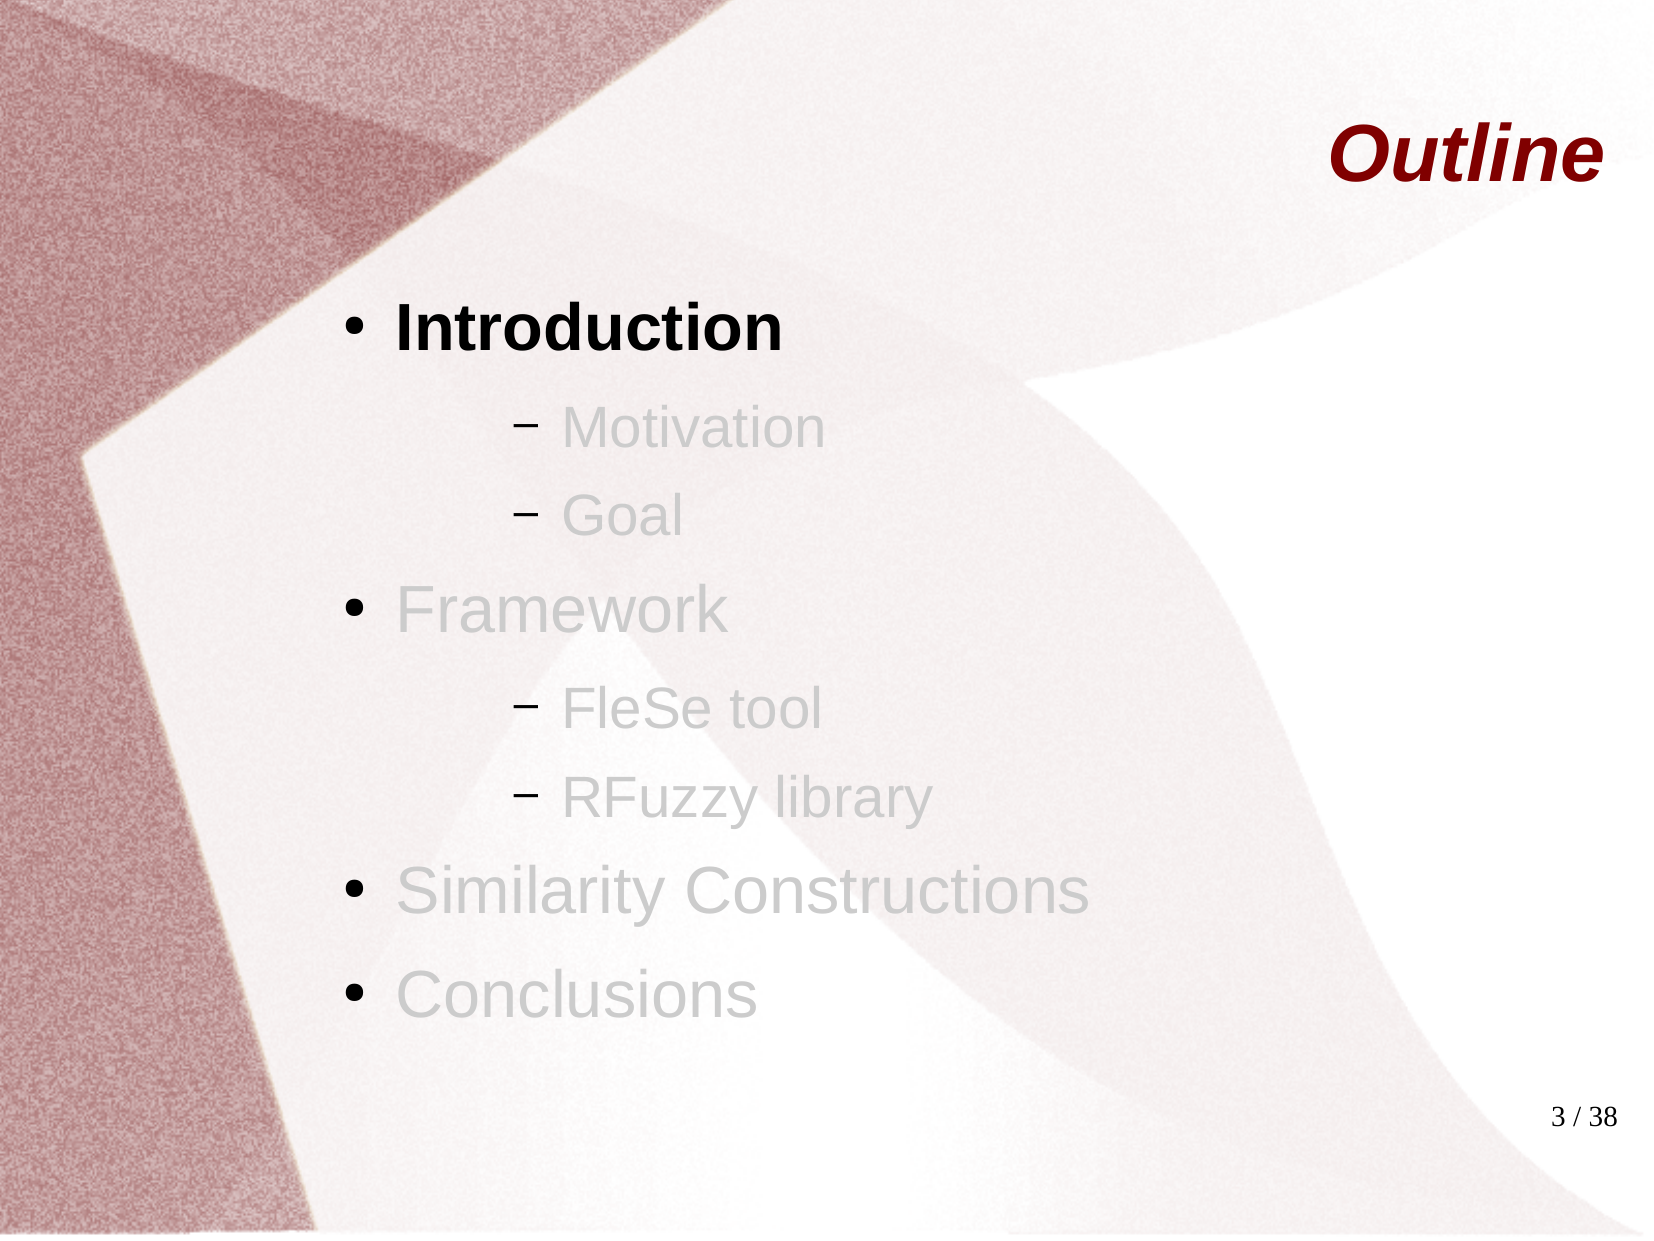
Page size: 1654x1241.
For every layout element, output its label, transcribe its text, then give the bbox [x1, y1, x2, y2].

picture [0, 0, 1654, 1241]
title Outline [596, 49, 1607, 257]
list Introduction Motivation Goal Framework FleSe tool RFuzzy library Similarity Constructions Conclusions [324, 290, 1601, 1033]
